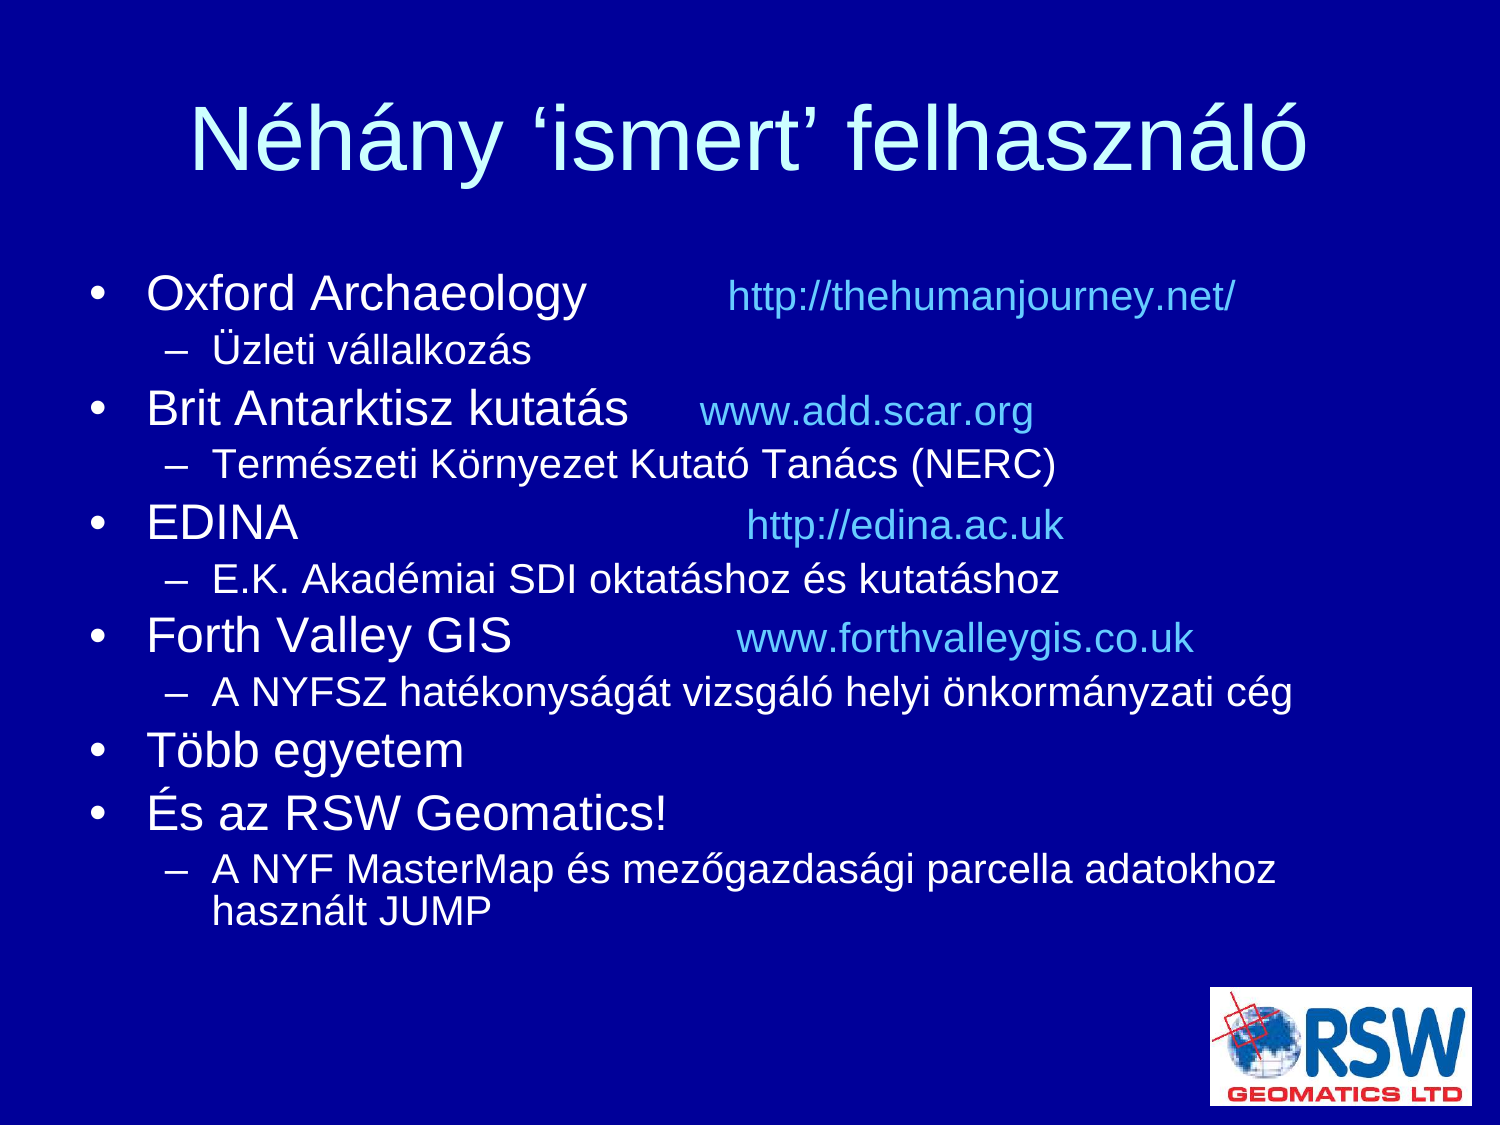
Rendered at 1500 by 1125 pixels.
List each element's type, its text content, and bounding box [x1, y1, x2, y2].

list Oxford Archaeology http://thehumanjourney.net/ Üzleti vállalkozás Brit Antarktisz kutatás www.add.scar.org Természeti Környezet Kutató Tanács (NERC) EDINA http://edina.ac.uk E.K. Akadémiai SDI oktatáshoz és kutatáshoz Forth Valley GIS www.forthvalleygis.co.uk A NYFSZ hatékonyságát vizsgáló helyi önkormányzati cég Több egyetem És az RSW Geomatics! A NYF MasterMap és mezőgazdasági parcella adatokhoz használt JUMP [75, 262, 1426, 1005]
picture [1210, 987, 1472, 1106]
title Néhány ‘ismert’ felhasználó [75, 45, 1426, 233]
